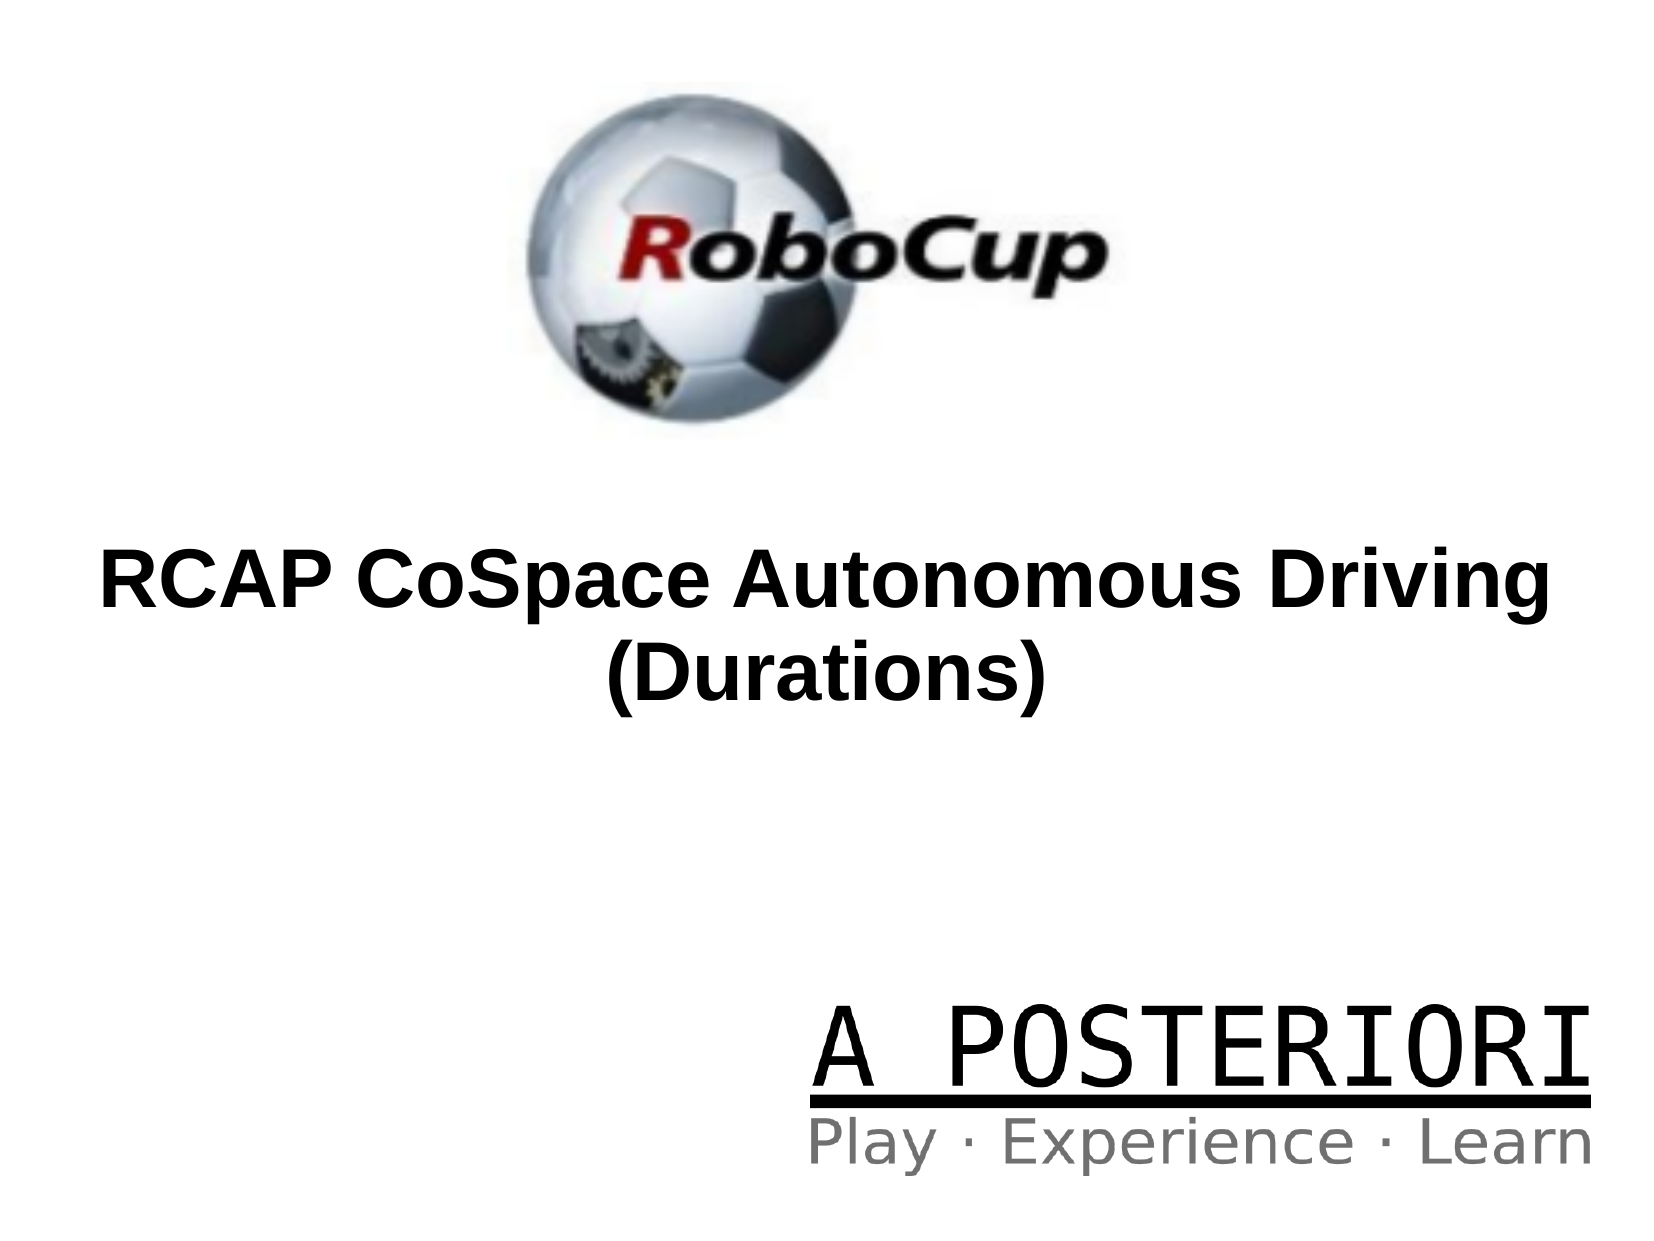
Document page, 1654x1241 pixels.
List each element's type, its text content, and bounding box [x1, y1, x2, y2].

picture [810, 1004, 1591, 1176]
picture [507, 82, 1130, 444]
text_box RCAP CoSpace Autonomous Driving (Durations) [0, 524, 1654, 894]
